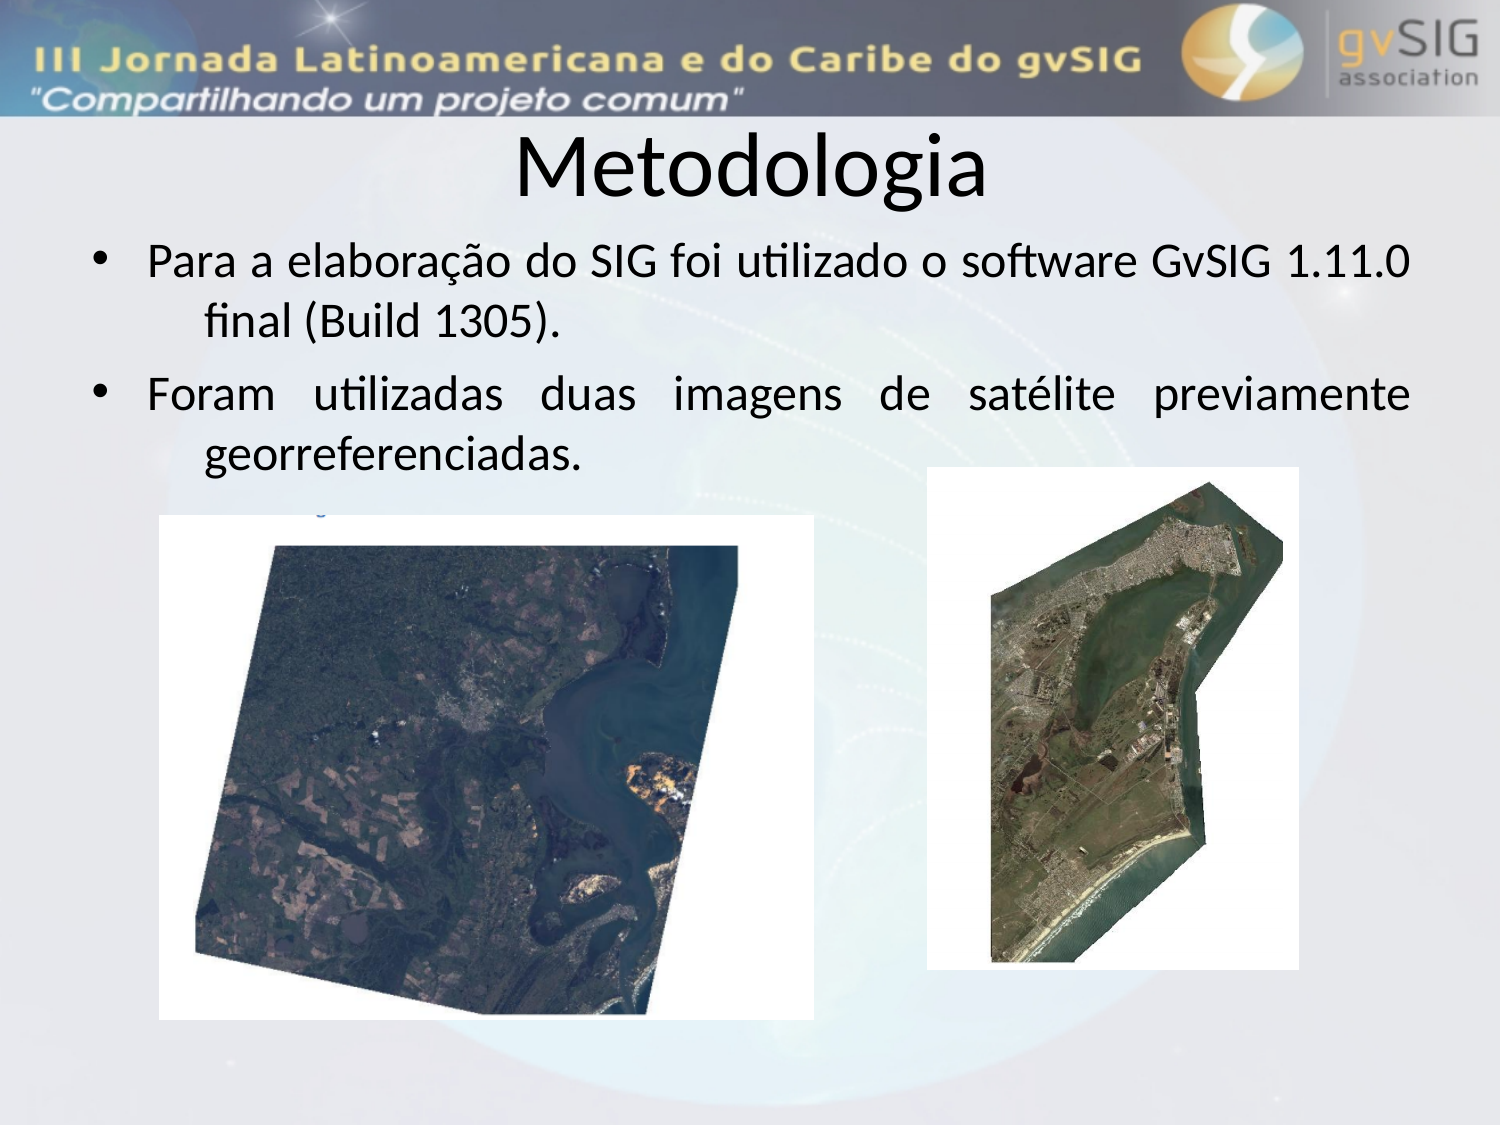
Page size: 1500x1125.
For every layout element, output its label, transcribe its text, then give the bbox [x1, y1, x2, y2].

picture [159, 515, 814, 1021]
title Metodologia [76, 66, 1427, 219]
list Para a elaboração do SIG foi utilizado o software GvSIG 1.11.0 final (Build 1305). Foram utilizadas duas imagens de satélite previamente georreferenciadas. [76, 219, 1427, 963]
picture [927, 468, 1299, 970]
